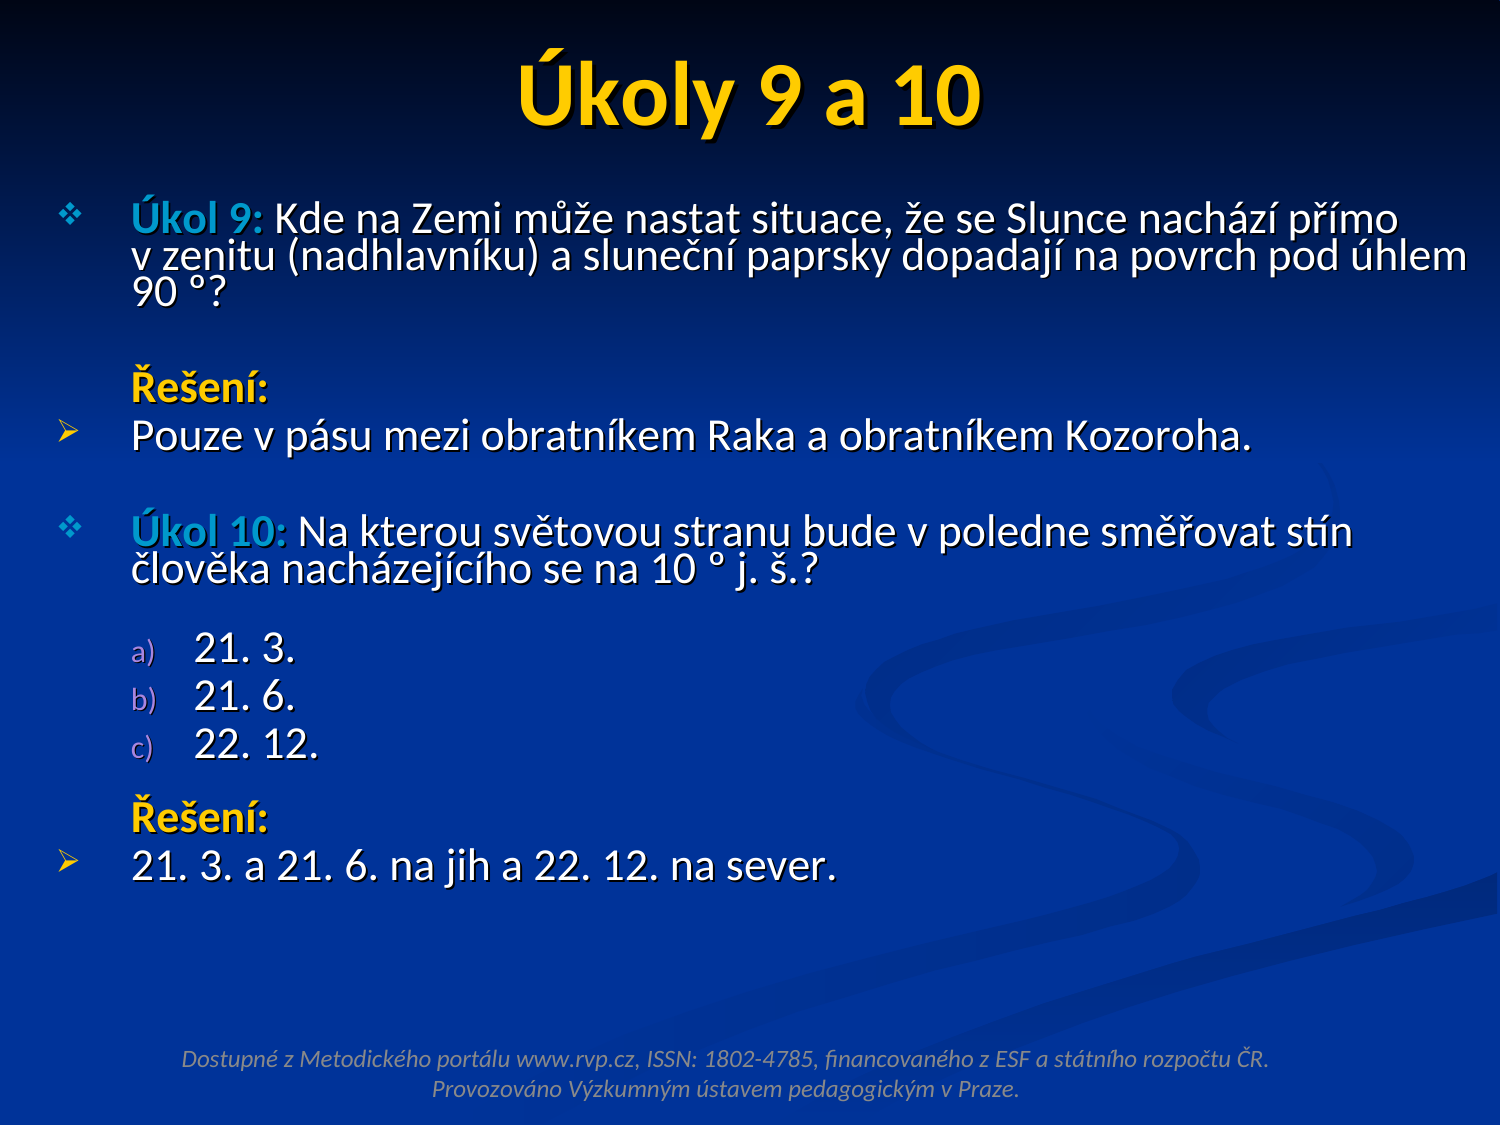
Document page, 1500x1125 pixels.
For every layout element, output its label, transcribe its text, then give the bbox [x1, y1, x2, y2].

text_box Dostupné z Metodického portálu www.rvp.cz, ISSN: 1802-4785, financovaného z ESF a státního rozpočtu ČR. Provozováno Výzkumným ústavem pedagogickým v Praze. [105, 1042, 1348, 1103]
list Úkol 9: Kde na Zemi může nastat situace, že se Slunce nachází přímo v zenitu (nadhlavníku) a sluneční paprsky dopadají na povrch pod úhlem 90 º? Řešení: Pouze v pásu mezi obratníkem Raka a obratníkem Kozoroha. Úkol 10: Na kterou světovou stranu bude v poledne směřovat stín člověka nacházejícího se na 10 º j. š.? 21. 3. 21. 6. 22. 12. Řešení: 21. 3. a 21. 6. na jih a 22. 12. na sever. [41, 196, 1500, 1084]
title Úkoly 9 a 10 [75, 8, 1426, 196]
